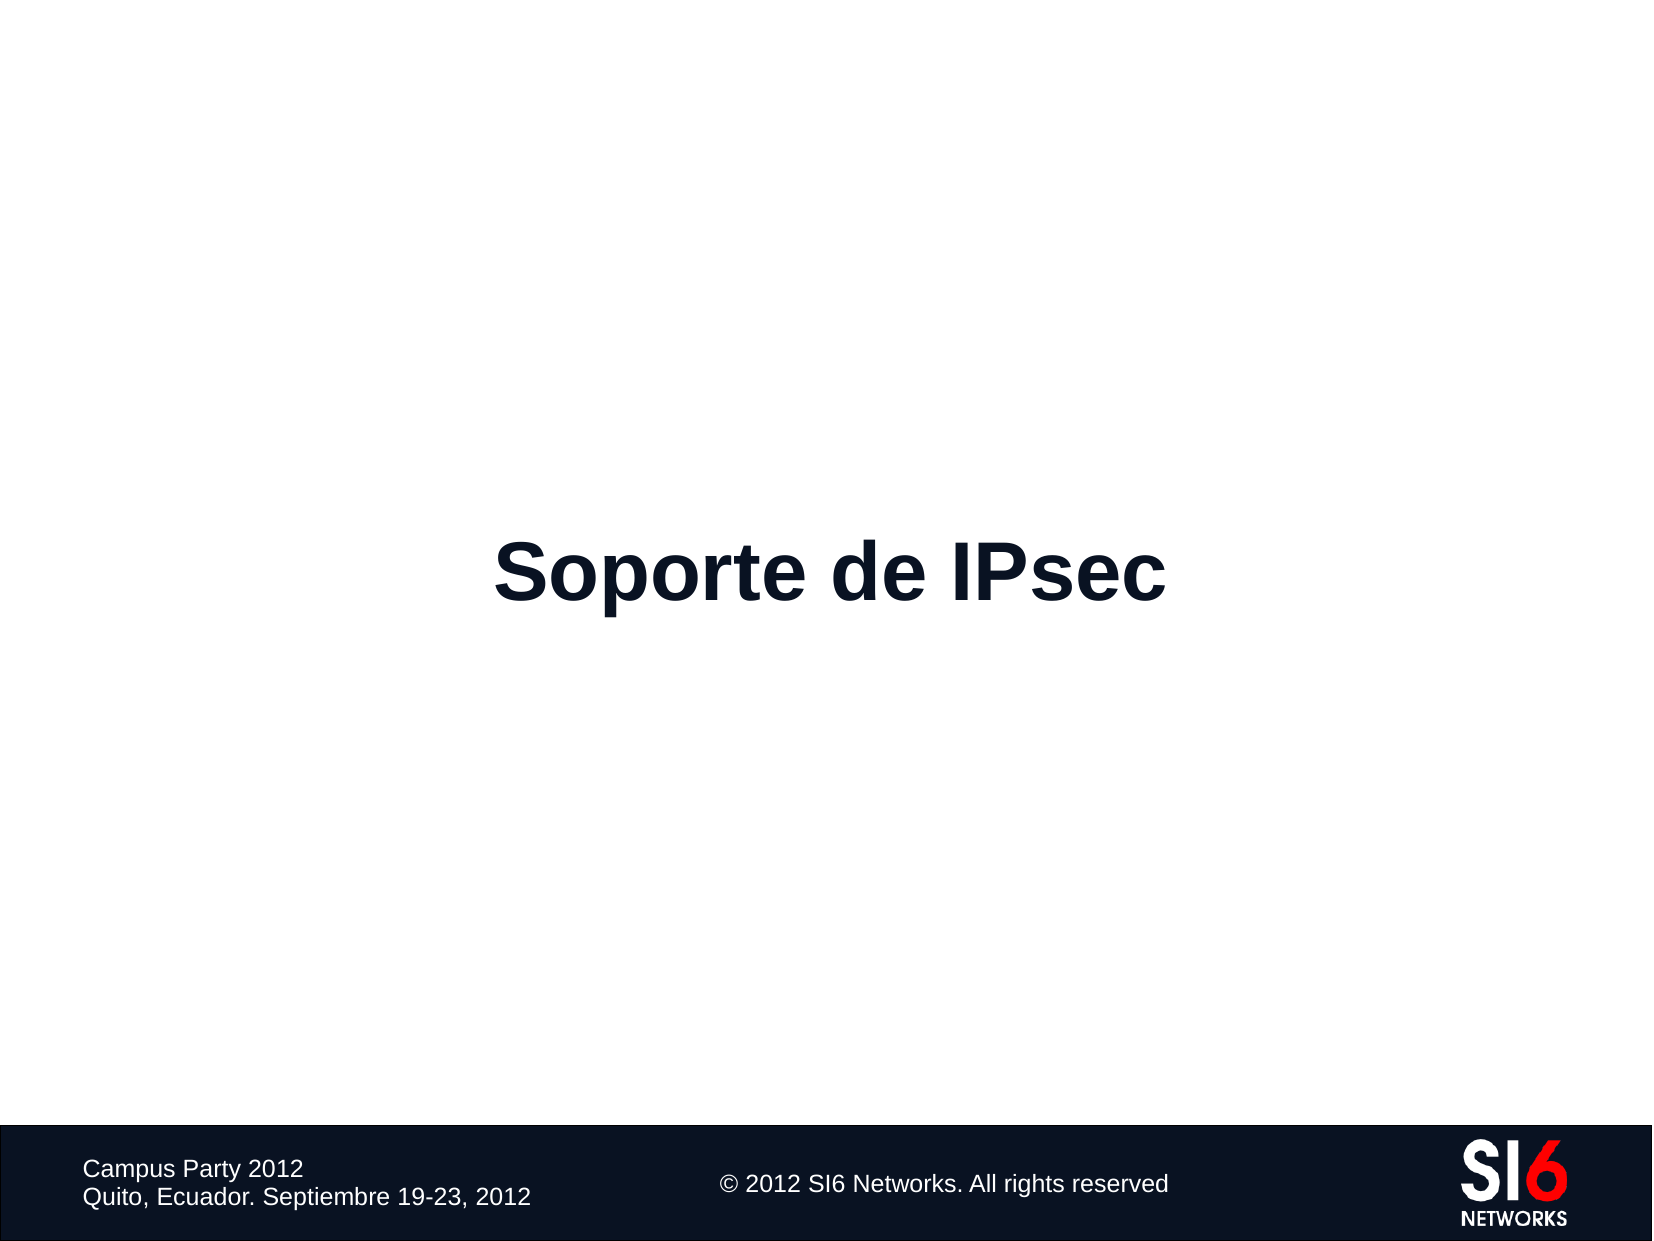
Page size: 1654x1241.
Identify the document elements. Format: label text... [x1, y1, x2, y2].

picture [1461, 1139, 1567, 1226]
title Soporte de IPsec [86, 467, 1576, 676]
